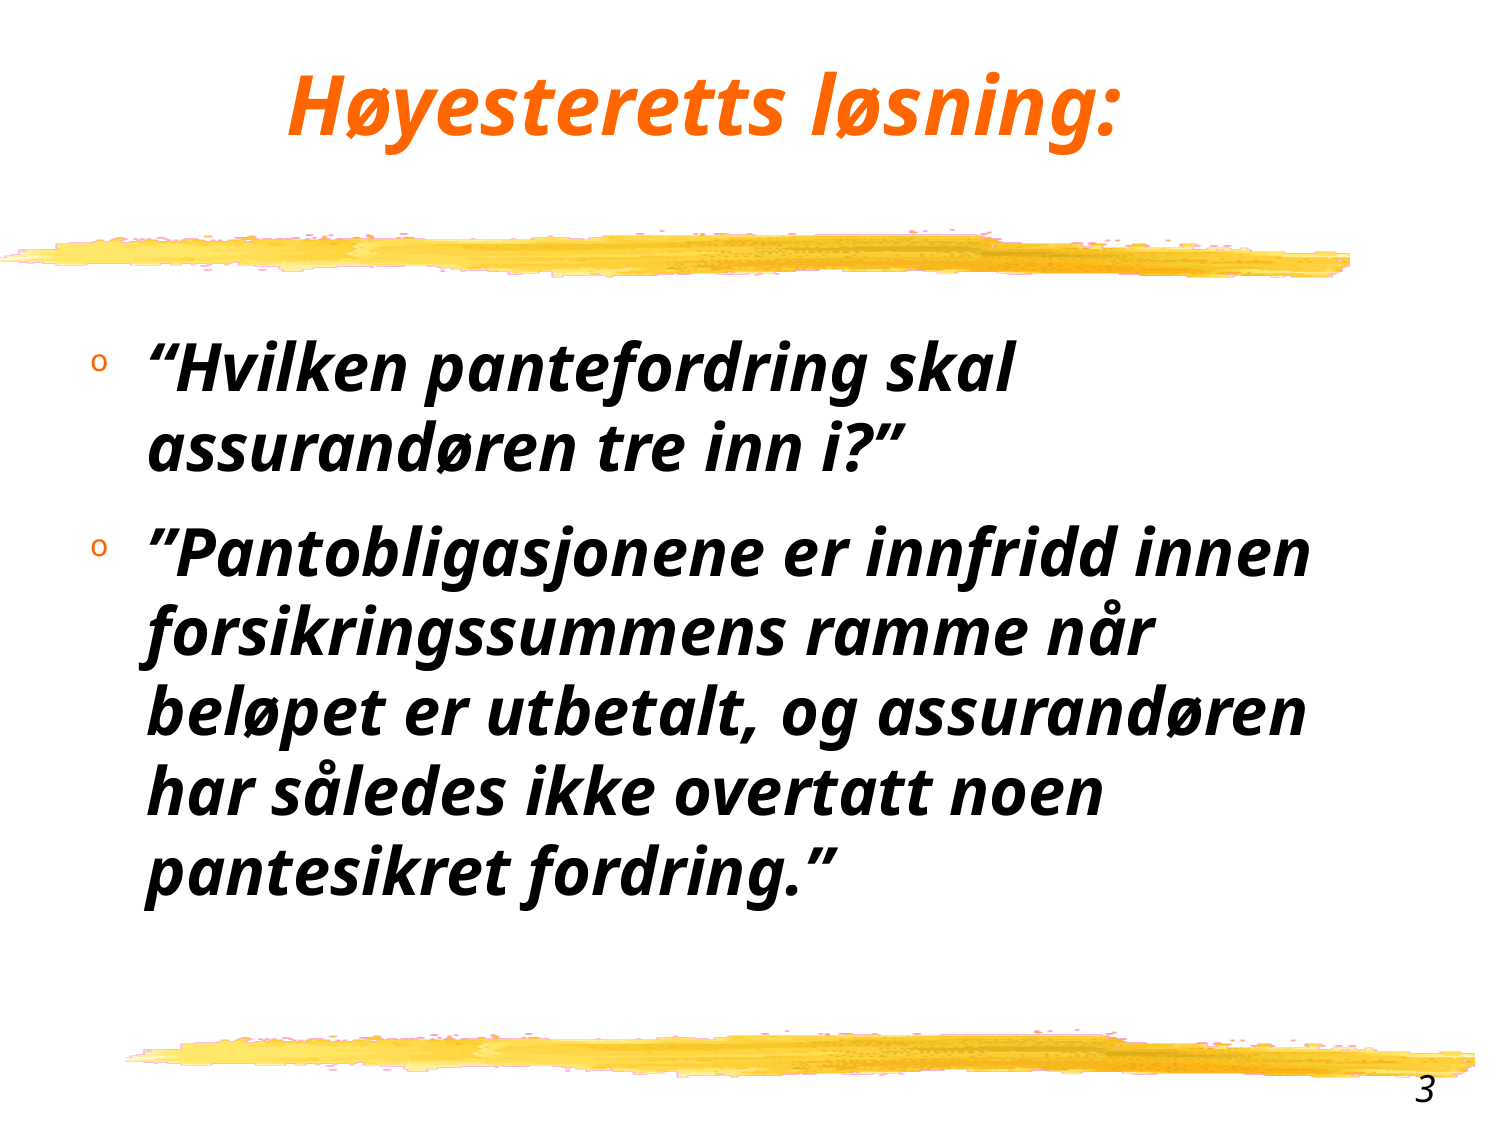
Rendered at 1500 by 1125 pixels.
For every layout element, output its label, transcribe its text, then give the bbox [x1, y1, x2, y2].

title Høyesteretts løsning: [66, 37, 1342, 225]
picture [0, 224, 1350, 288]
slide_number <number> [1400, 1050, 1500, 1125]
picture [125, 1024, 1475, 1088]
list “Hvilken pantefordring skal assurandøren tre inn i?” ”Pantobligasjonene er innfridd innen forsikringssummens ramme når beløpet er utbetalt, og assurandøren har således ikke overtatt noen pantesikret fordring.” [75, 309, 1417, 1000]
